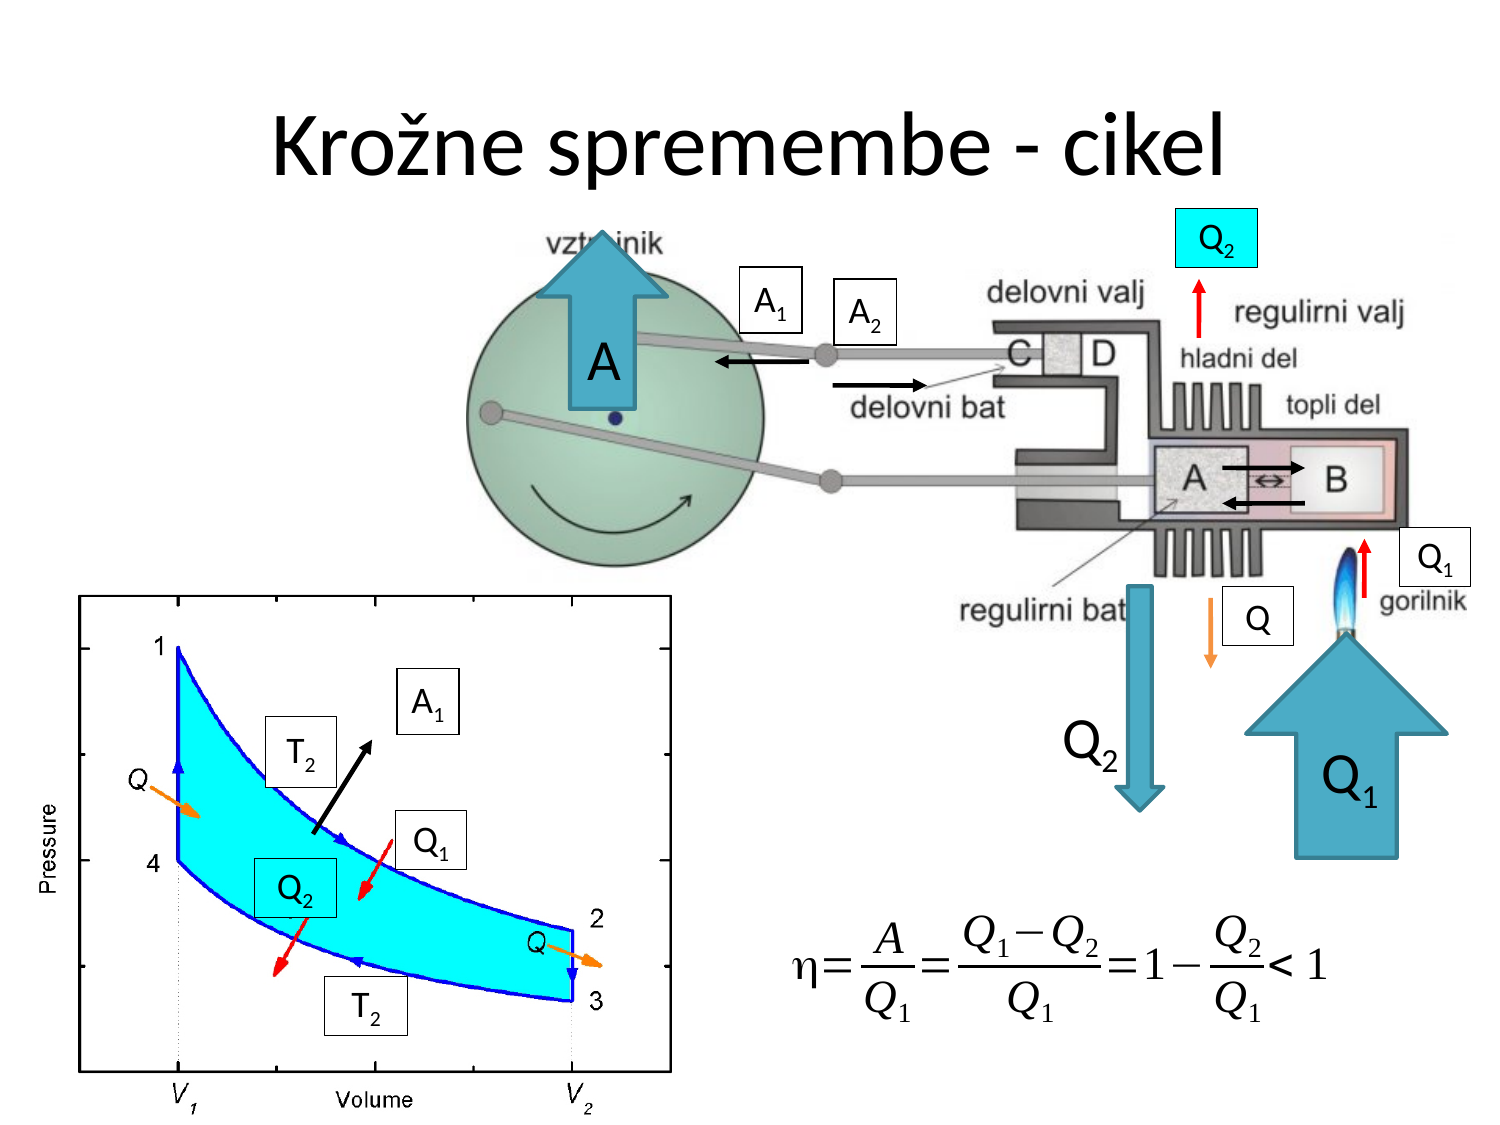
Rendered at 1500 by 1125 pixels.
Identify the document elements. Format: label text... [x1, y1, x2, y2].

text_box [1246, 633, 1447, 858]
text_box T2 [265, 716, 337, 787]
text_box [537, 231, 668, 409]
text_box Q2 [253, 857, 337, 917]
text_box [1116, 586, 1164, 811]
text_box Q1 [1399, 527, 1471, 587]
text_box A2 [833, 278, 897, 345]
text_box Q2 [1047, 692, 1134, 787]
chart [785, 904, 1341, 1036]
text_box T2 [324, 976, 408, 1035]
text_box Q2 [1175, 208, 1258, 268]
title Krožne spremembe - cikel [75, 45, 1425, 233]
picture [785, 904, 1340, 1034]
text_box Q1 [395, 810, 467, 870]
text_box A1 [739, 267, 802, 334]
picture [29, 231, 1467, 1125]
text_box Q1 [1307, 727, 1394, 823]
text_box A [573, 314, 637, 400]
text_box A1 [396, 668, 460, 735]
text_box Q [1222, 586, 1294, 646]
